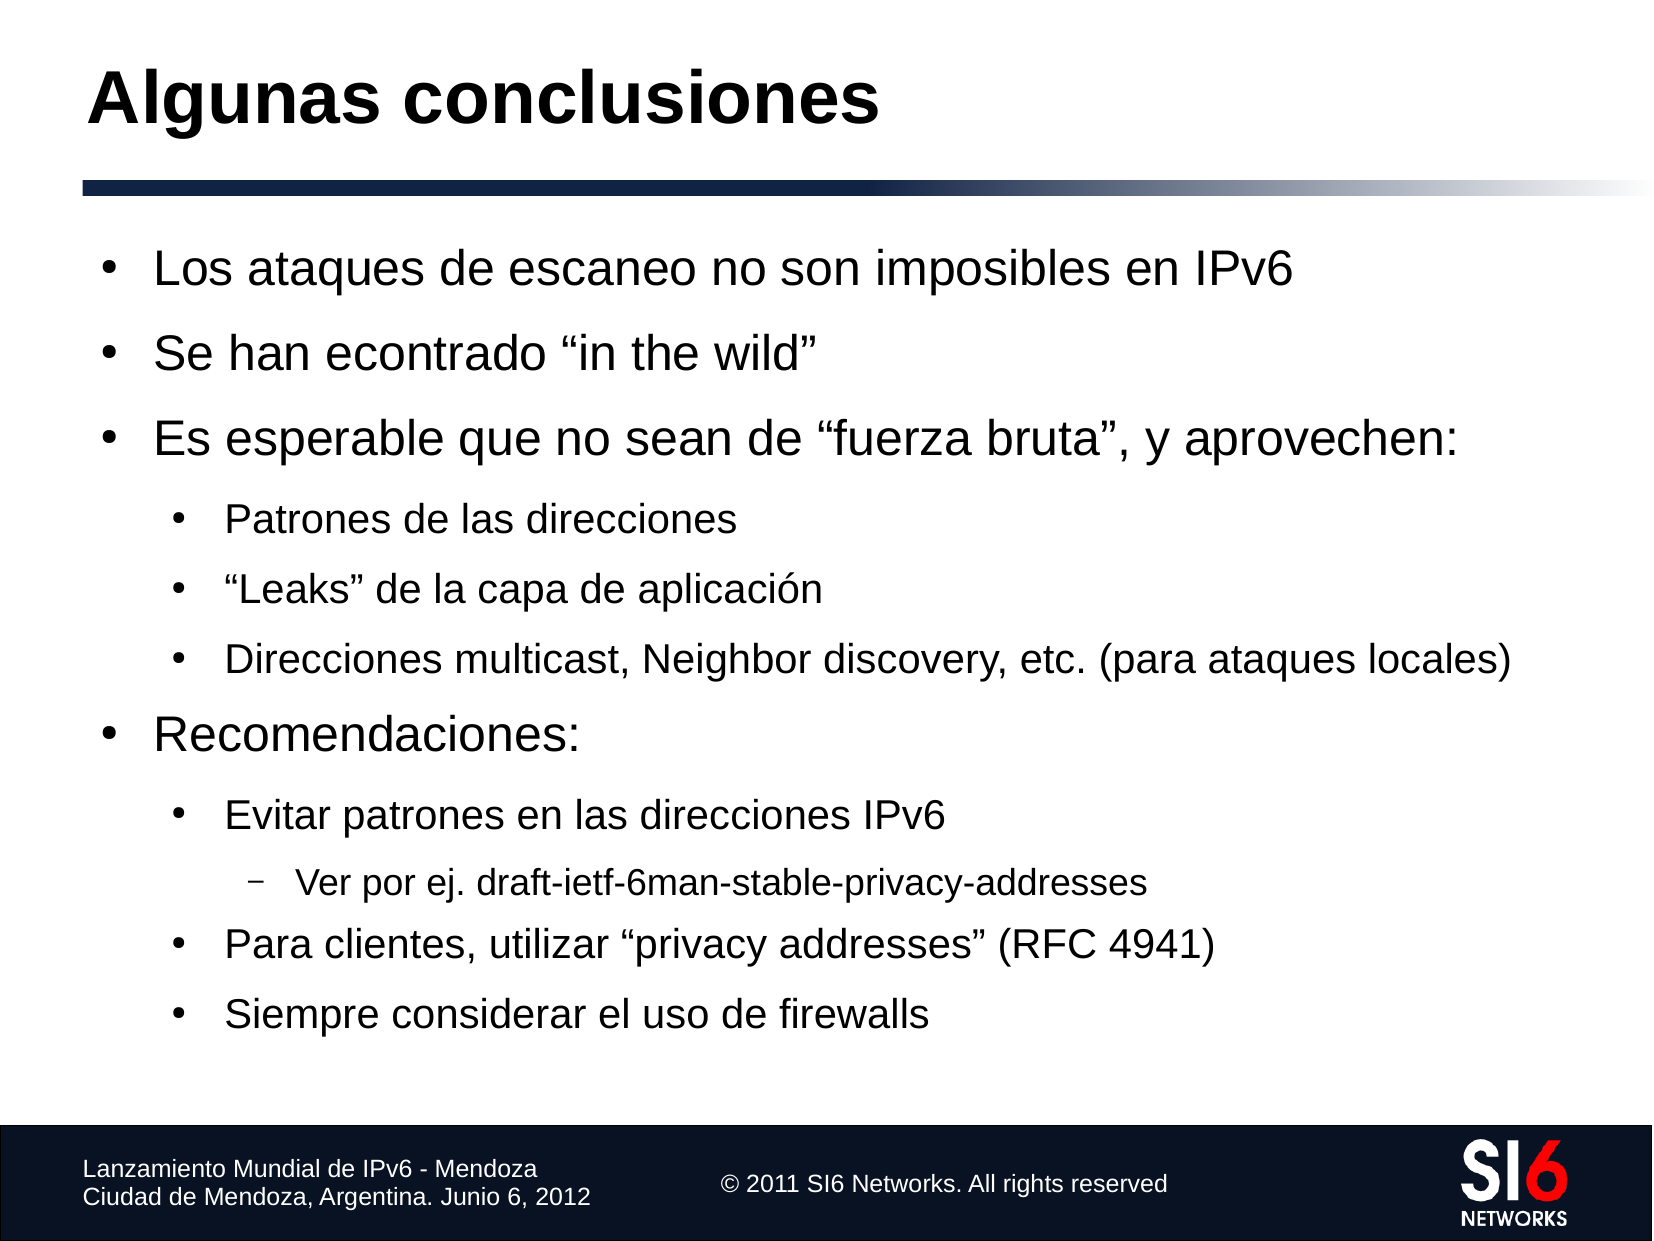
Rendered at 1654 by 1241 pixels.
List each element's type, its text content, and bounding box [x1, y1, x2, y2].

title Algunas conclusiones [86, 30, 1576, 166]
list Los ataques de escaneo no son imposibles en IPv6 Se han econtrado “in the wild” Es esperable que no sean de “fuerza bruta”, y aprovechen: Patrones de las direcciones “Leaks” de la capa de aplicación Direcciones multicast, Neighbor discovery, etc. (para ataques locales) Recomendaciones: Evitar patrones en las direcciones IPv6 Ver por ej. draft-ietf-6man-stable-privacy-addresses Para clientes, utilizar “privacy addresses” (RFC 4941) Siempre considerar el uso de firewalls [82, 240, 1571, 1109]
picture [1461, 1139, 1567, 1226]
